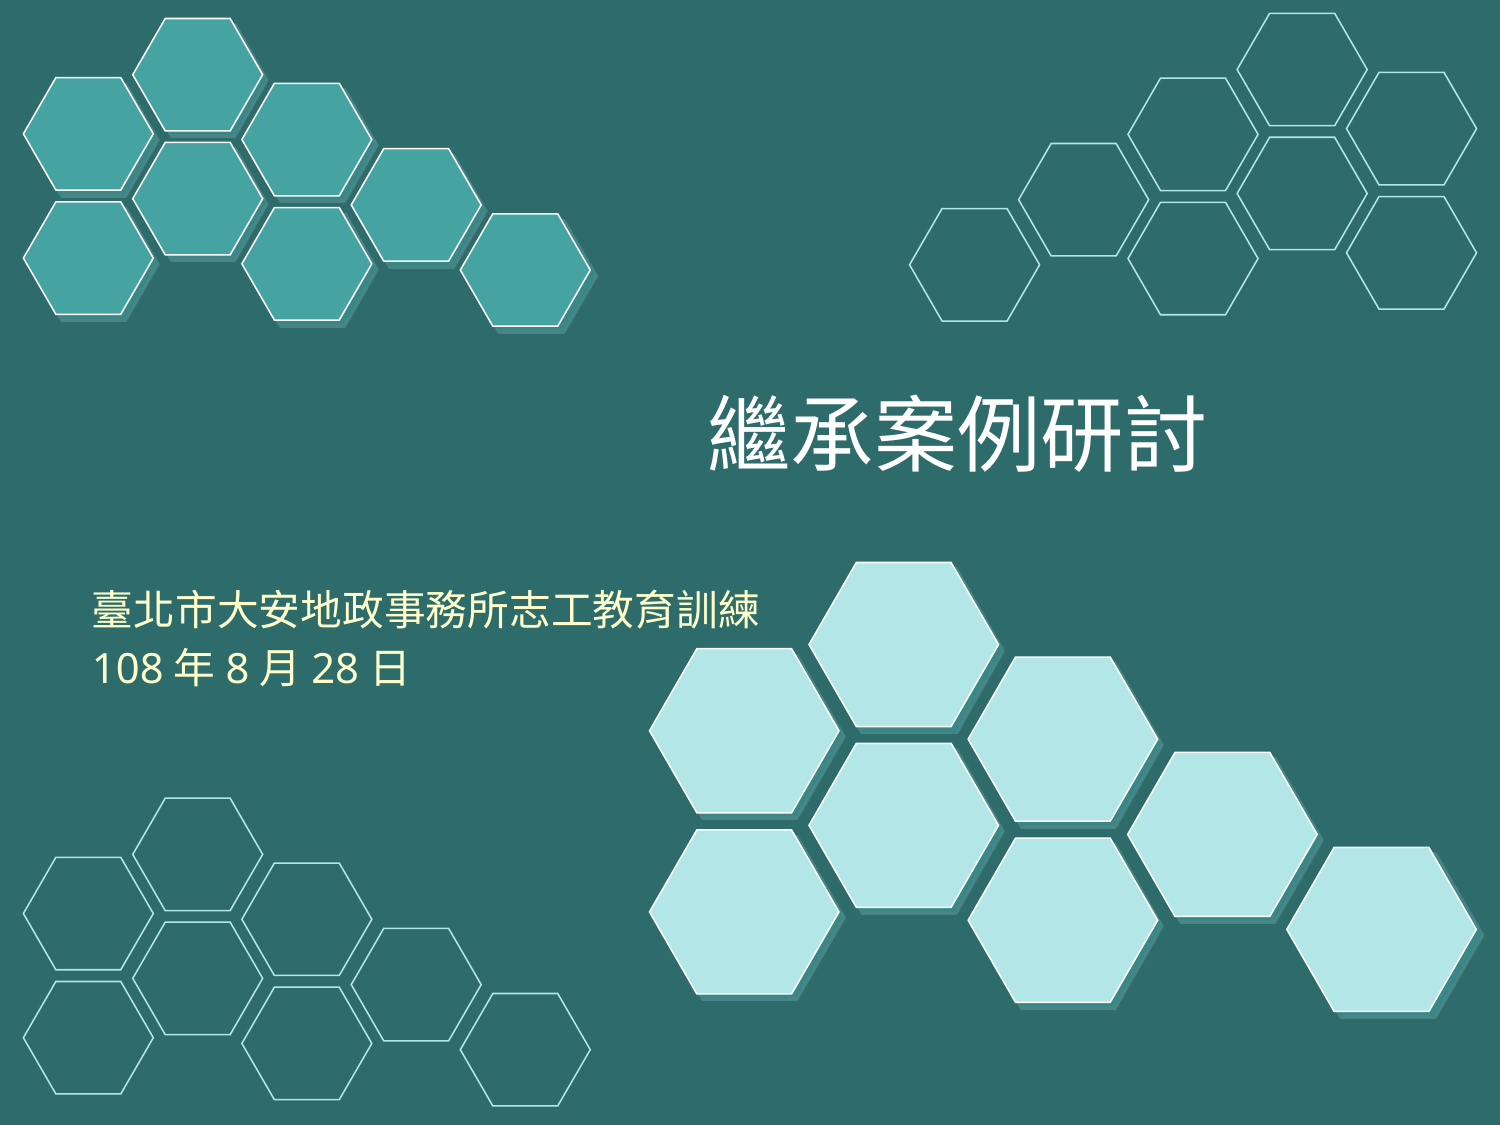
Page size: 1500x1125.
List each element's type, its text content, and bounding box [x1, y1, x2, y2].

title 繼承案例研討 [76, 296, 1223, 569]
subtitle 臺北市大安地政事務所志工教育訓練 108年8月28日 [76, 576, 815, 864]
